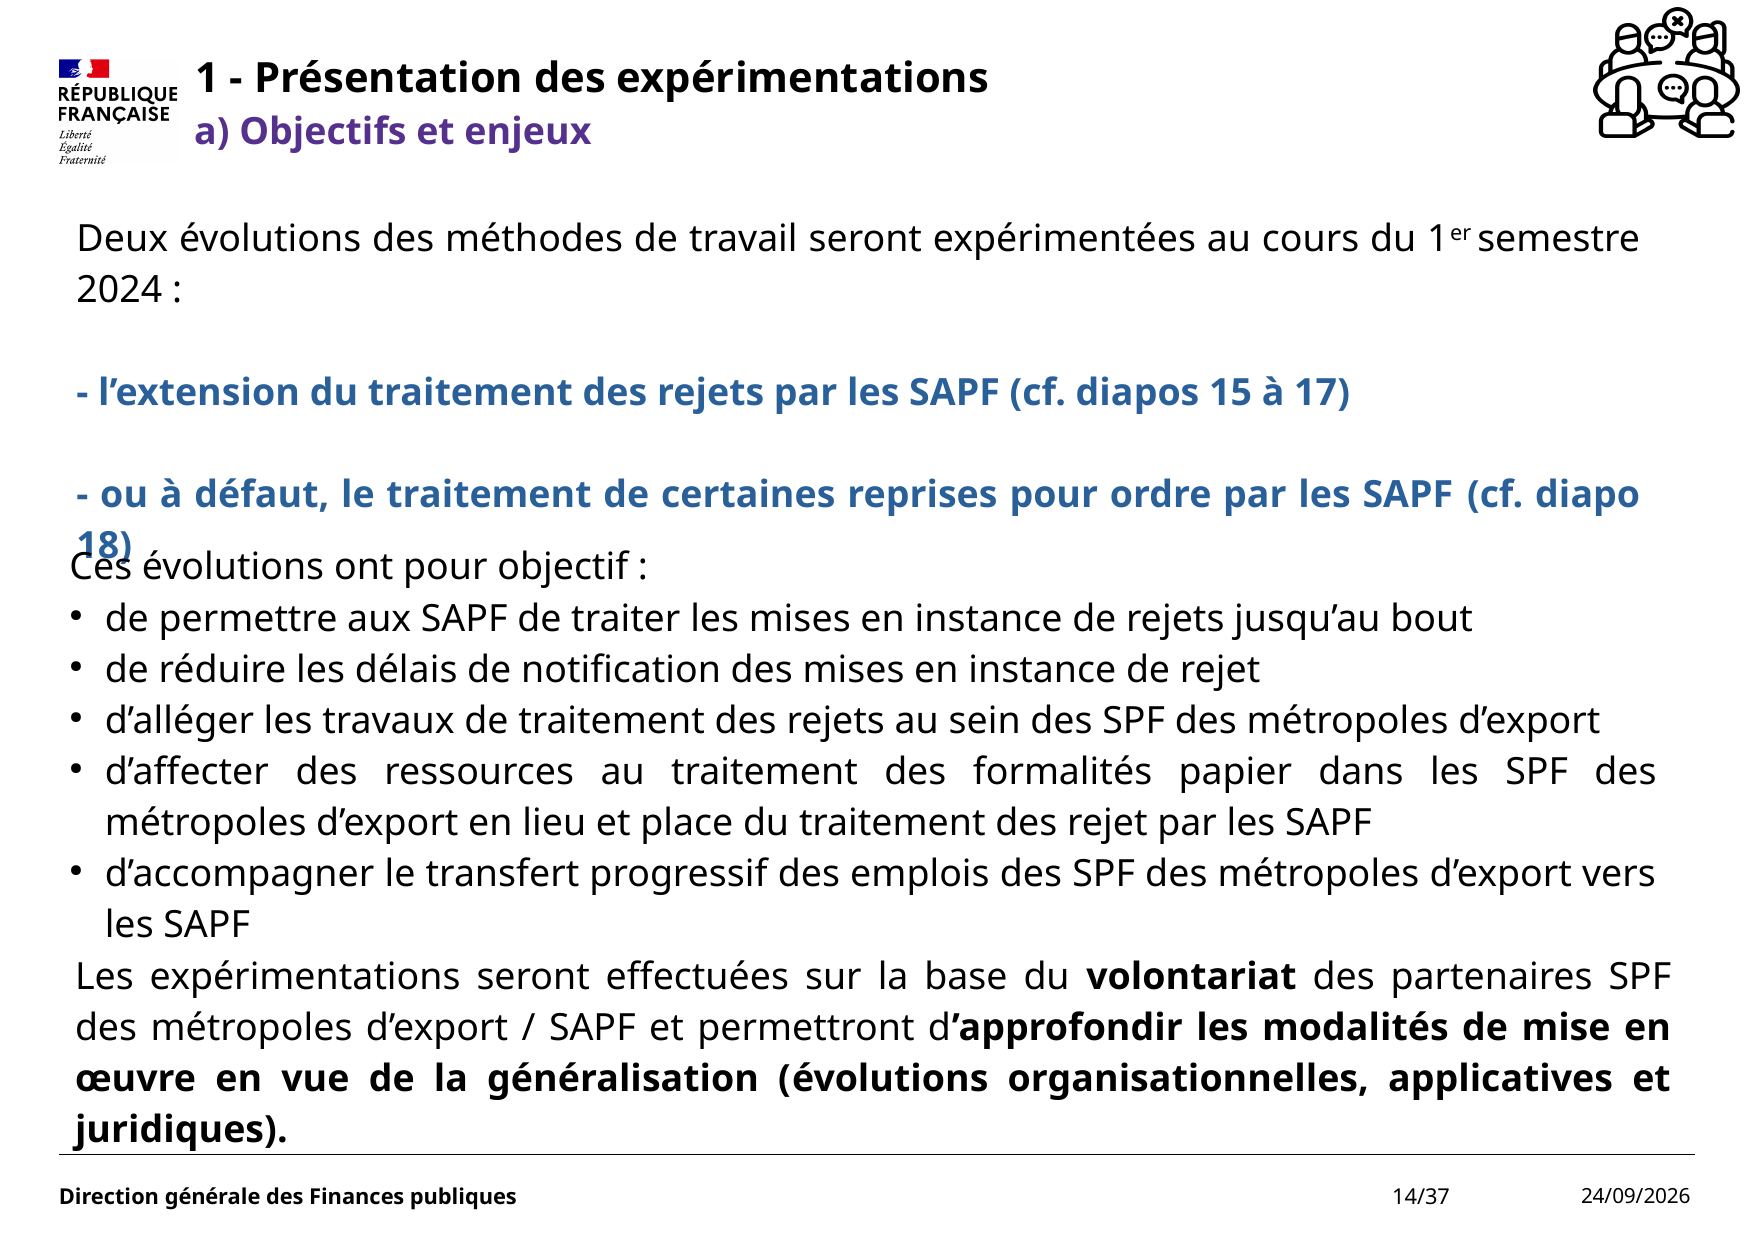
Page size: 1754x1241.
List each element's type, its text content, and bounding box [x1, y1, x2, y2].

picture [1593, 7, 1740, 138]
text_box Deux évolutions des méthodes de travail seront expérimentées au cours du 1er semestre 2024 : - l’extension du traitement des rejets par les SAPF (cf. diapos 15 à 17) - ou à défaut, le traitement de certaines reprises pour ordre par les SAPF (cf. diapo 18) [60, 203, 1657, 497]
text_box Ces évolutions ont pour objectif : de permettre aux SAPF de traiter les mises en instance de rejets jusqu’au bout de réduire les délais de notification des mises en instance de rejet d’alléger les travaux de traitement des rejets au sein des SPF des métropoles d’export d’affecter des ressources au traitement des formalités papier dans les SPF des métropoles d’export en lieu et place du traitement des rejet par les SAPF d’accompagner le transfert progressif des emplois des SPF des métropoles d’export vers les SAPF [54, 532, 1673, 914]
picture [59, 59, 178, 164]
text_box 1 - Présentation des expérimentations [180, 40, 1707, 157]
text_box Les expérimentations seront effectuées sur la base du volontariat des partenaires SPF des métropoles d’export / SAPF et permettront d’approfondir les modalités de mise en œuvre en vue de la généralisation (évolutions organisationnelles, applicatives et juridiques). [60, 942, 1687, 1141]
text_box a) Objectifs et enjeux [143, 97, 924, 161]
